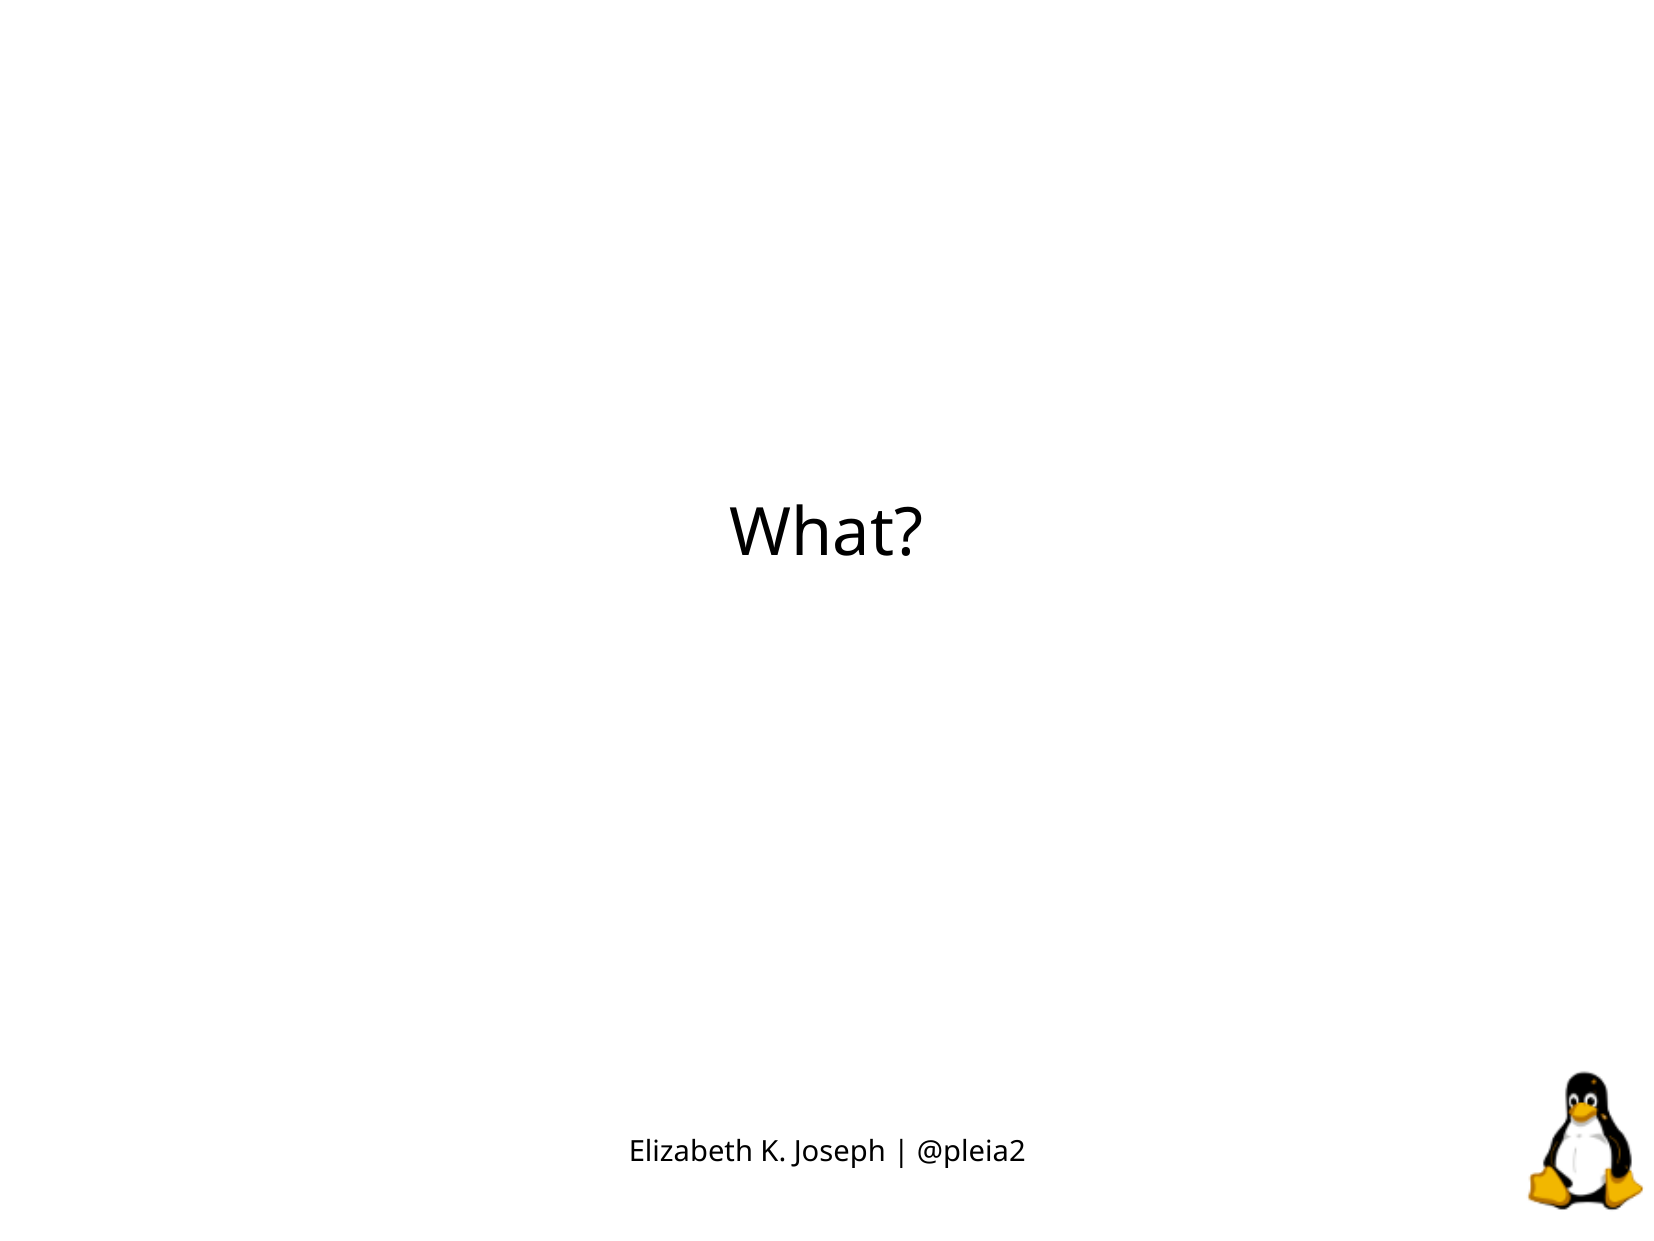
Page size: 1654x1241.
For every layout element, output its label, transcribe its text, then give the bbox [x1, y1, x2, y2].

picture [0, 0, 1654, 1241]
subtitle What? [82, 49, 1571, 1010]
